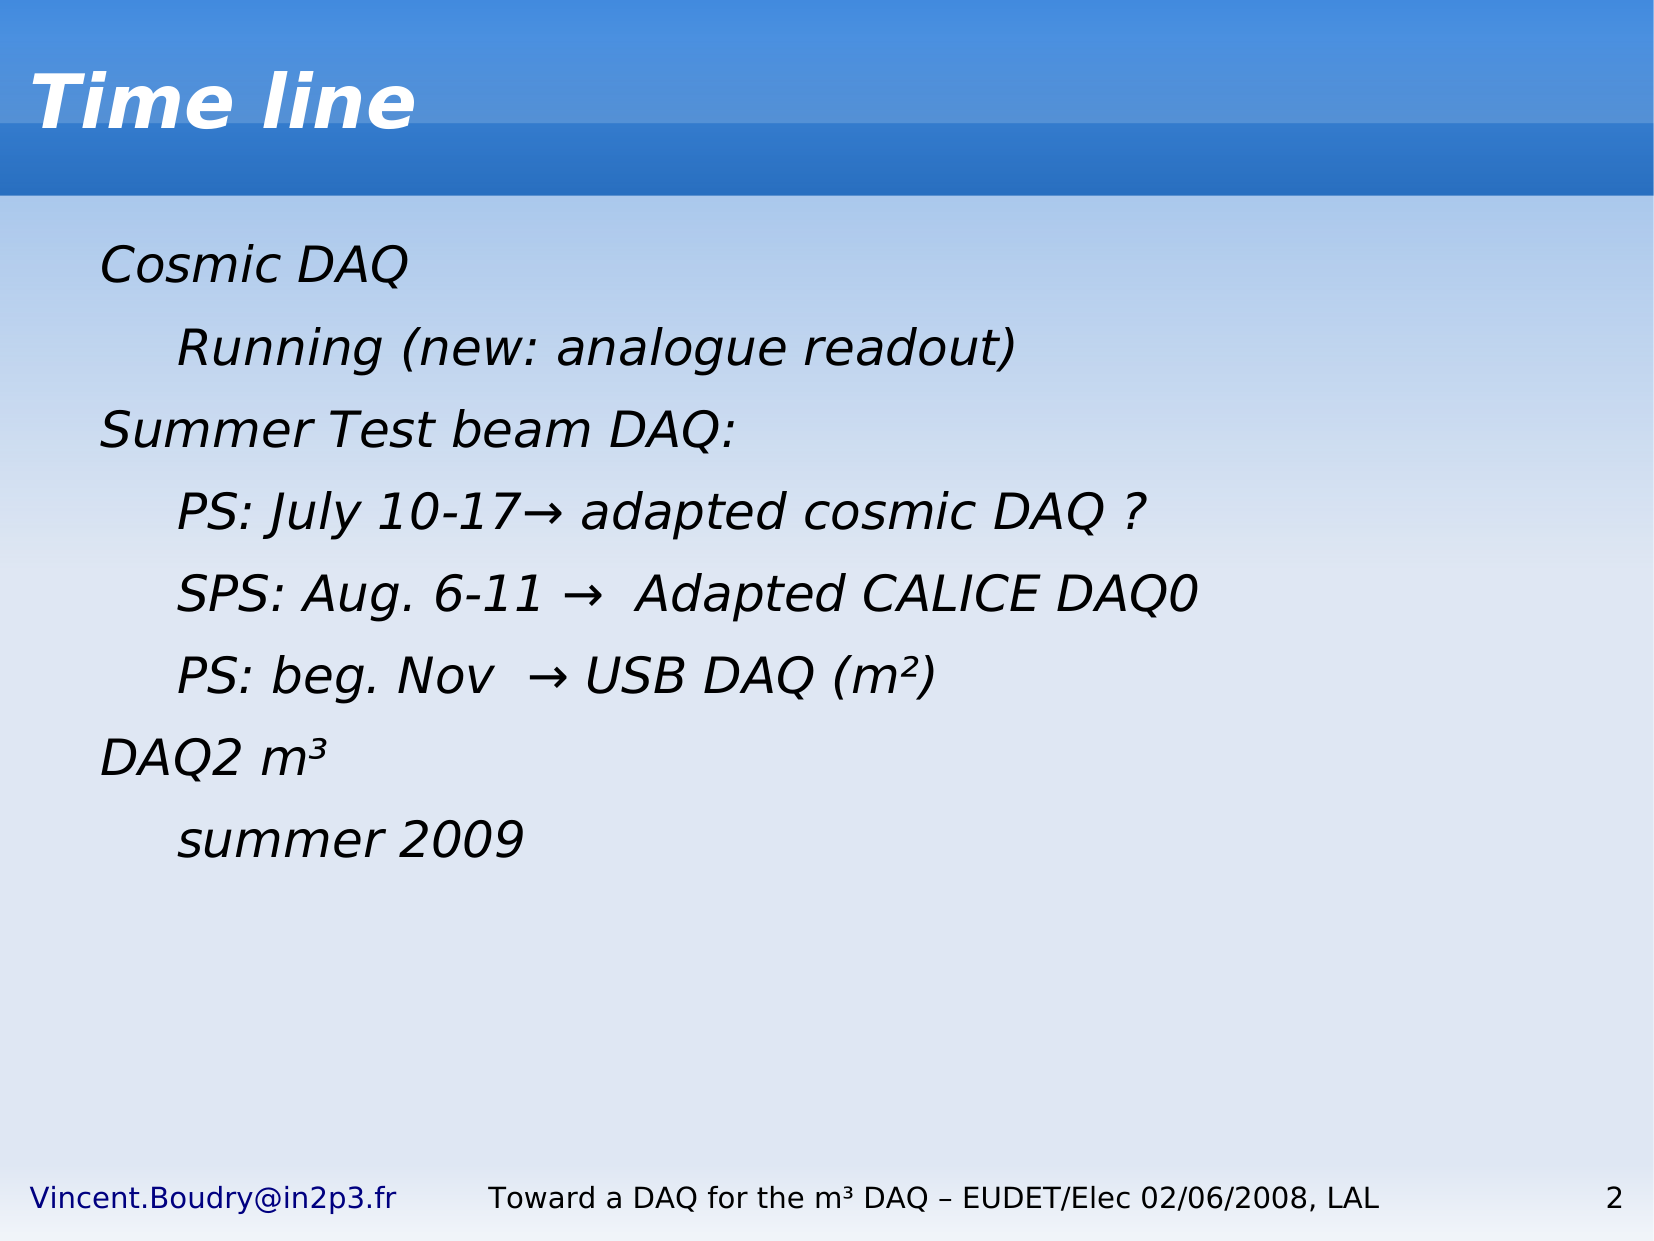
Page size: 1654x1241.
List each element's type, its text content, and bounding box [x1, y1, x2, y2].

picture [0, 0, 1654, 1241]
title Time line [29, 0, 1654, 207]
list Cosmic DAQ Running (new: analogue readout) Summer Test beam DAQ: PS: July 10-17→ adapted cosmic DAQ ? SPS: Aug. 6-11 → Adapted CALICE DAQ0 PS: beg. Nov → USB DAQ (m²) DAQ2 m³ summer 2009 [82, 236, 1571, 1090]
